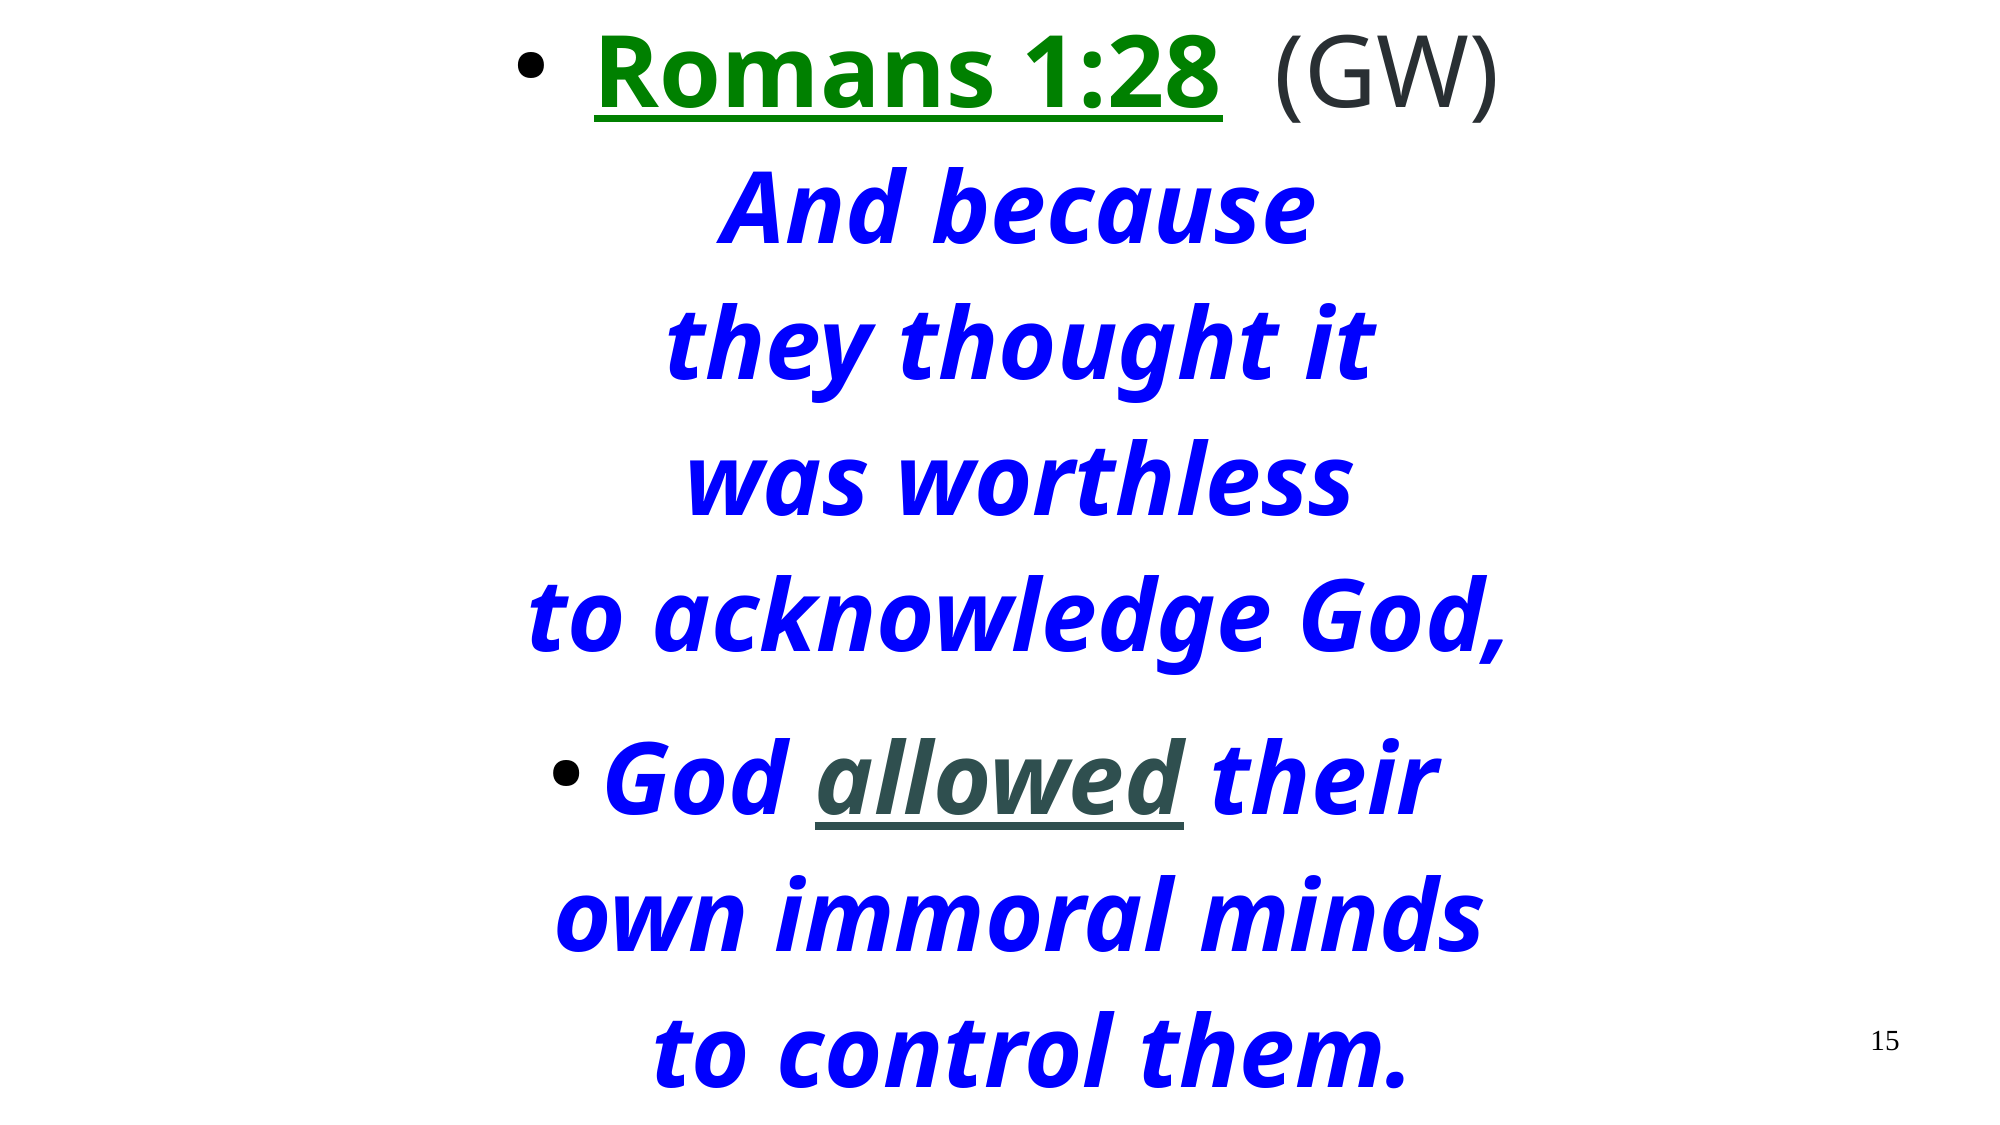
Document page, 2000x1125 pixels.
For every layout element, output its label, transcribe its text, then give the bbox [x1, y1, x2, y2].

list Romans 1:28 (GW) And because they thought it was worthless to acknowledge God, God allowed their own immoral minds to control them. [0, 0, 1996, 1123]
